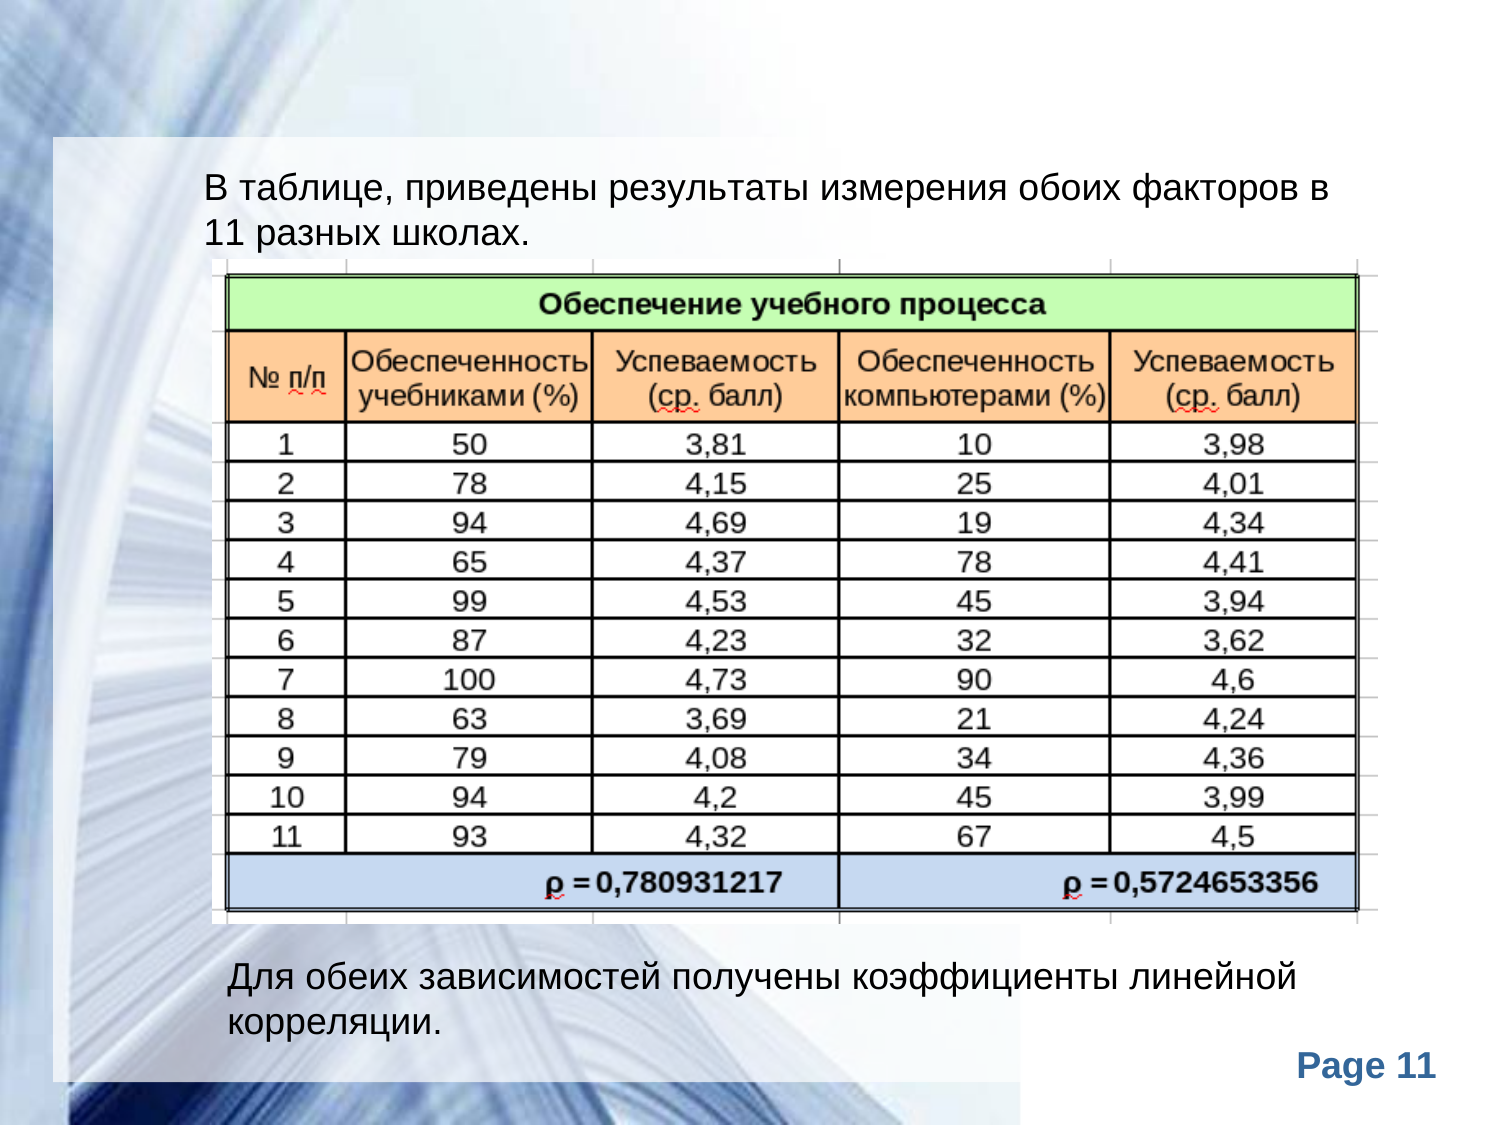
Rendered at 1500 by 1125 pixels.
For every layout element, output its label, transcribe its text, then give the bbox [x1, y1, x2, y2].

text_box Для обеих зависимостей получены коэффициенты линейной корреляции. [212, 944, 1394, 1050]
picture [0, 0, 1500, 1125]
text_box В таблице, приведены результаты измерения обоих факторов в 11 разных школах. [188, 155, 1394, 260]
